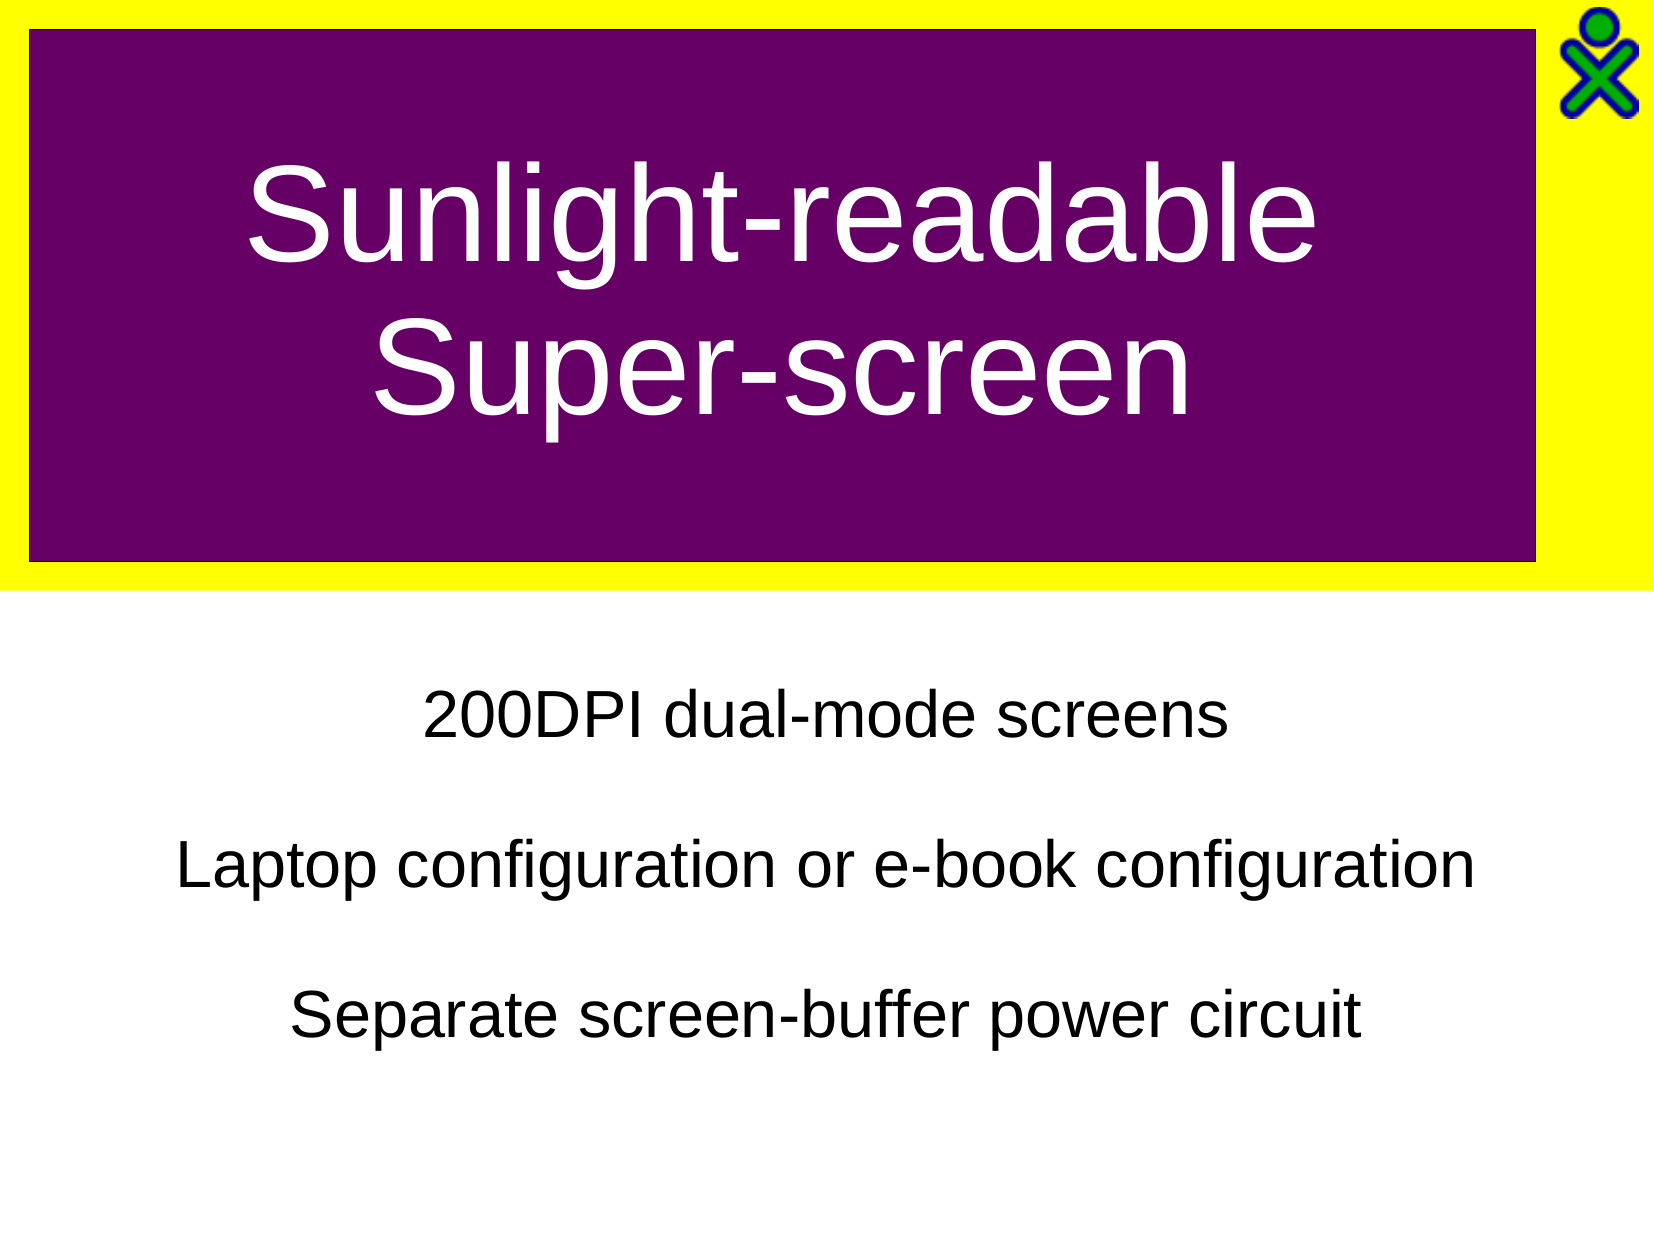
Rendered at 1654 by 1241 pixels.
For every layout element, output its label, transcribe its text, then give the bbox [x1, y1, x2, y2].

picture [1559, 7, 1639, 119]
title Sunlight-readable Super-screen [59, 56, 1506, 525]
subtitle 200DPI dual-mode screens Laptop configuration or e-book configuration Separate screen-buffer power circuit [82, 627, 1571, 1102]
